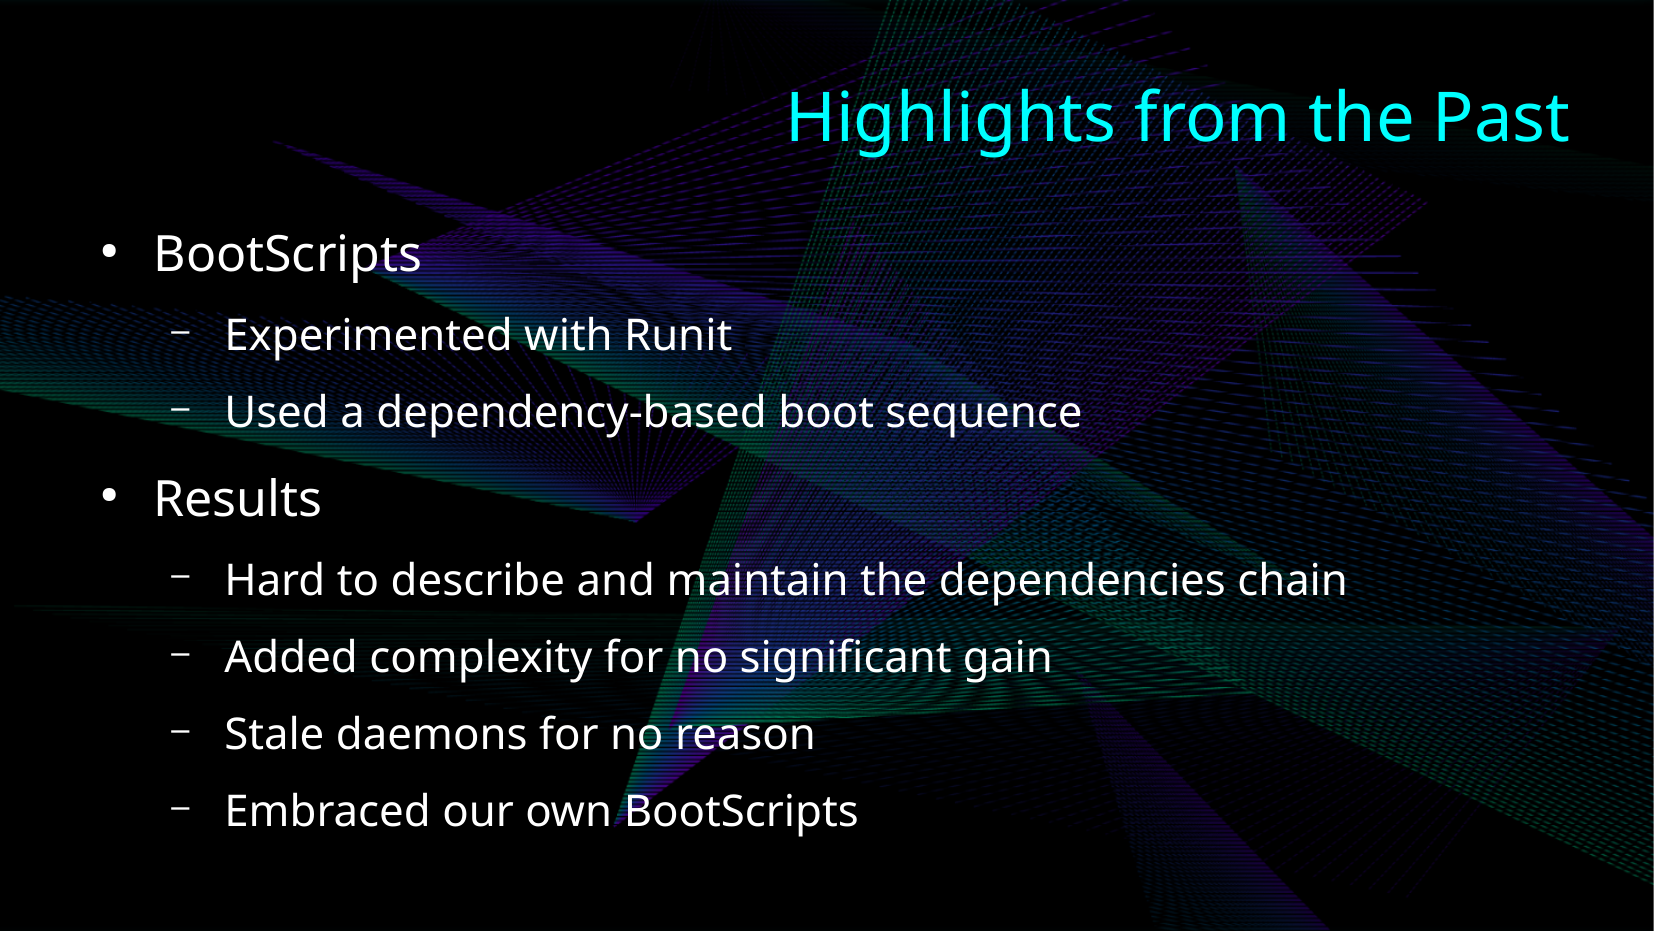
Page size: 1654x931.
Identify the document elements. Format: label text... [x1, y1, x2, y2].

title Highlights from the Past [82, 37, 1571, 193]
picture [0, 0, 1654, 931]
list BootScripts Experimented with Runit Used a dependency-based boot sequence Results Hard to describe and maintain the dependencies chain Added complexity for no significant gain Stale daemons for no reason Embraced our own BootScripts [82, 217, 1571, 931]
